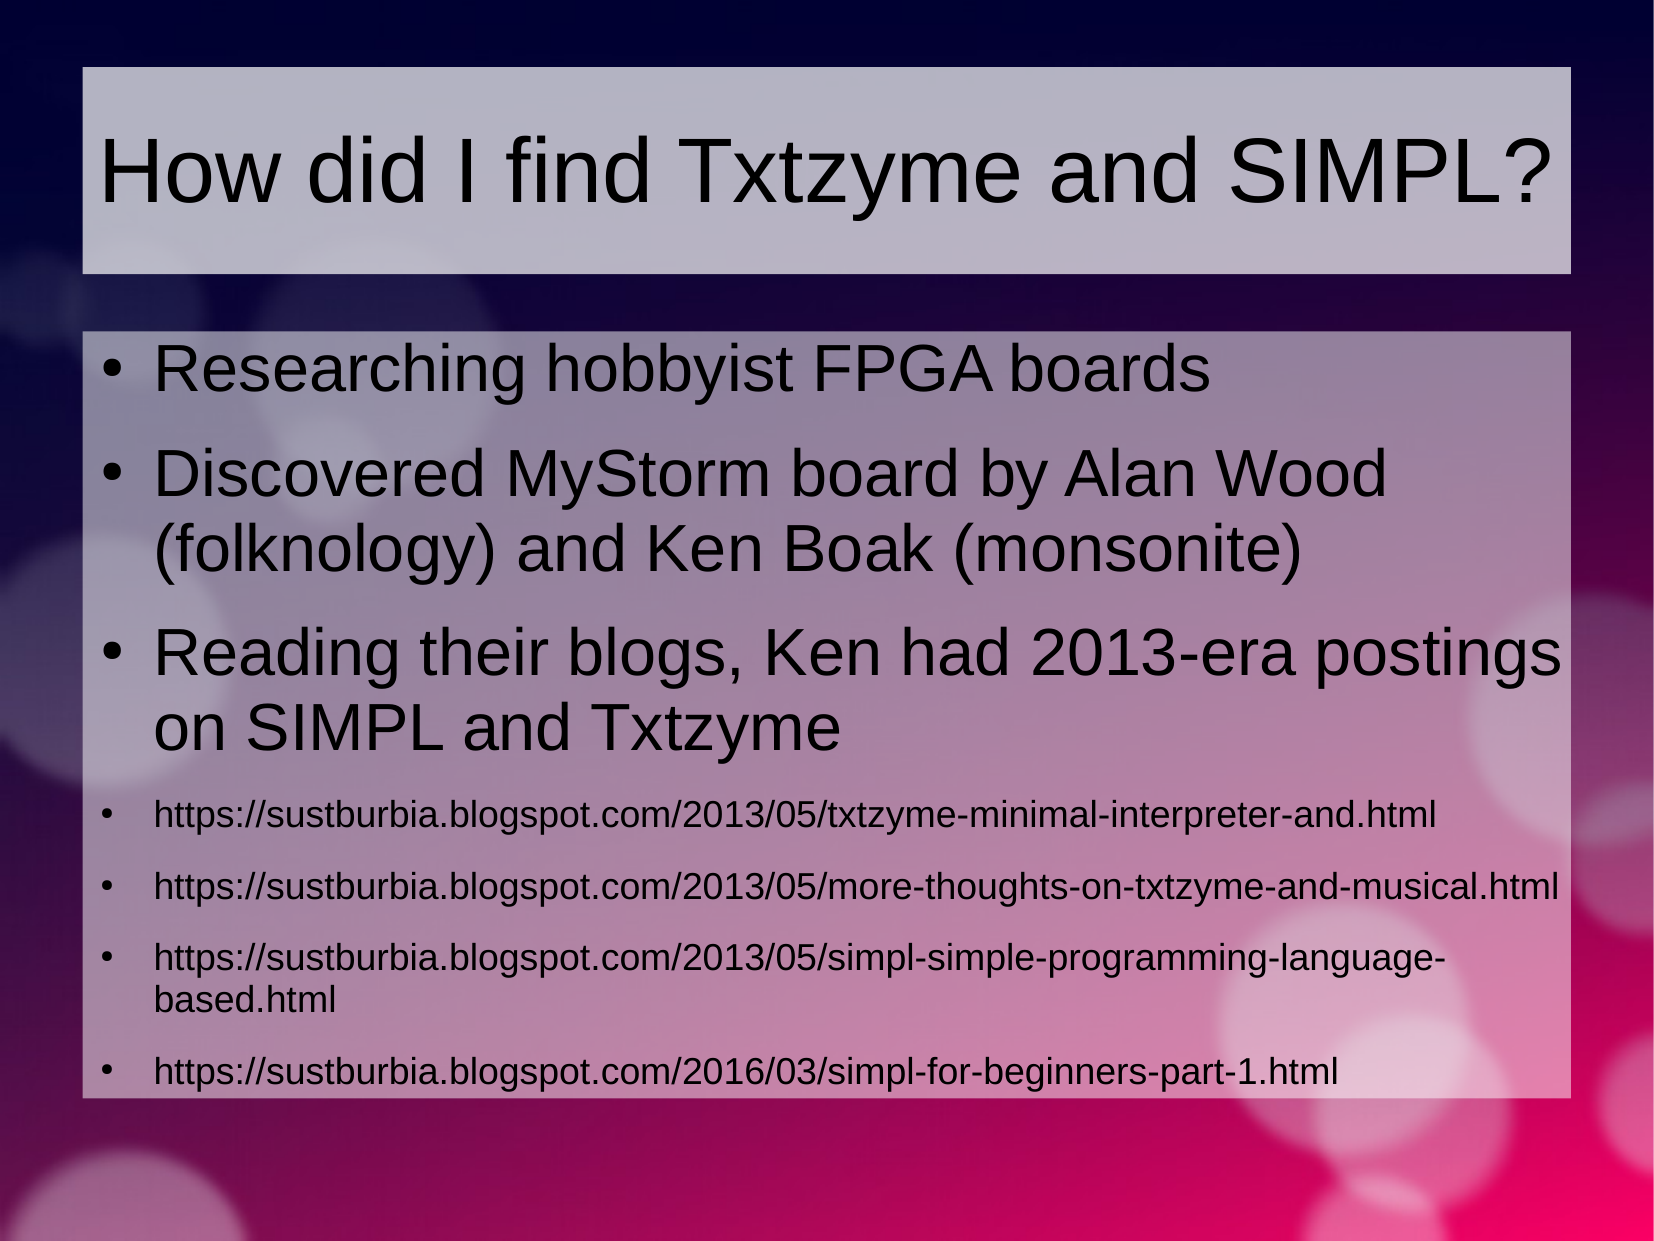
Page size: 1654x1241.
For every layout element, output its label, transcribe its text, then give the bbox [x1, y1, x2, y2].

list Researching hobbyist FPGA boards Discovered MyStorm board by Alan Wood (folknology) and Ken Boak (monsonite) Reading their blogs, Ken had 2013-era postings on SIMPL and Txtzyme https://sustburbia.blogspot.com/2013/05/txtzyme-minimal-interpreter-and.html https://sustburbia.blogspot.com/2013/05/more-thoughts-on-txtzyme-and-musical.html https://sustburbia.blogspot.com/2013/05/simpl-simple-programming-language-based.html https://sustburbia.blogspot.com/2016/03/simpl-for-beginners-part-1.html [82, 331, 1571, 1099]
picture [0, 0, 1654, 1241]
title How did I find Txtzyme and SIMPL? [82, 67, 1571, 275]
